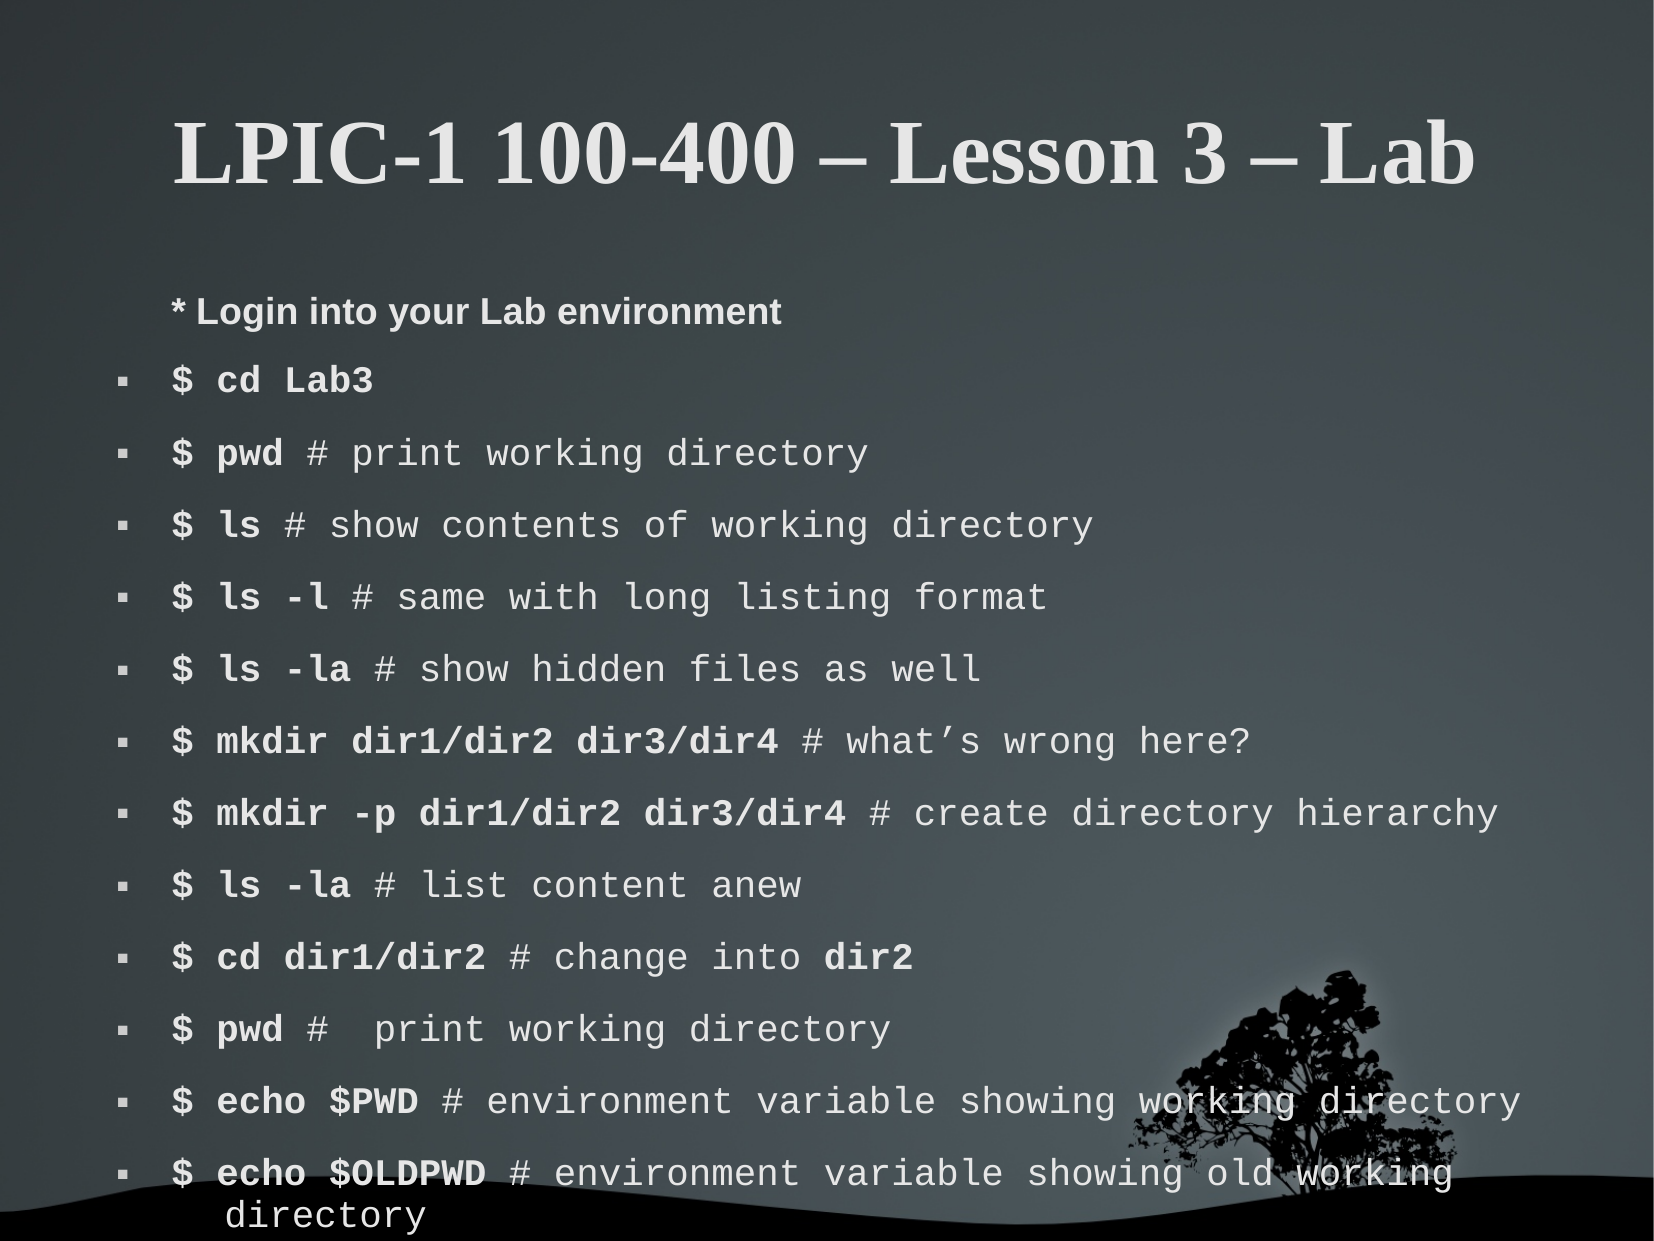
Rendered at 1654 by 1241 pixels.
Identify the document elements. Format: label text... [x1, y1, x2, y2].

picture [0, 0, 1654, 1241]
list * Login into your Lab environment $ cd Lab3 $ pwd # print working directory $ ls # show contents of working directory $ ls -l # same with long listing format $ ls -la # show hidden files as well $ mkdir dir1/dir2 dir3/dir4 # what’s wrong here? $ mkdir -p dir1/dir2 dir3/dir4 # create directory hierarchy $ ls -la # list content anew $ cd dir1/dir2 # change into dir2 $ pwd # print working directory $ echo $PWD # environment variable showing working directory $ echo $OLDPWD # environment variable showing old working directory [82, 290, 1571, 1240]
title LPIC-1 100-400 – Lesson 3 – Lab [82, 49, 1571, 257]
